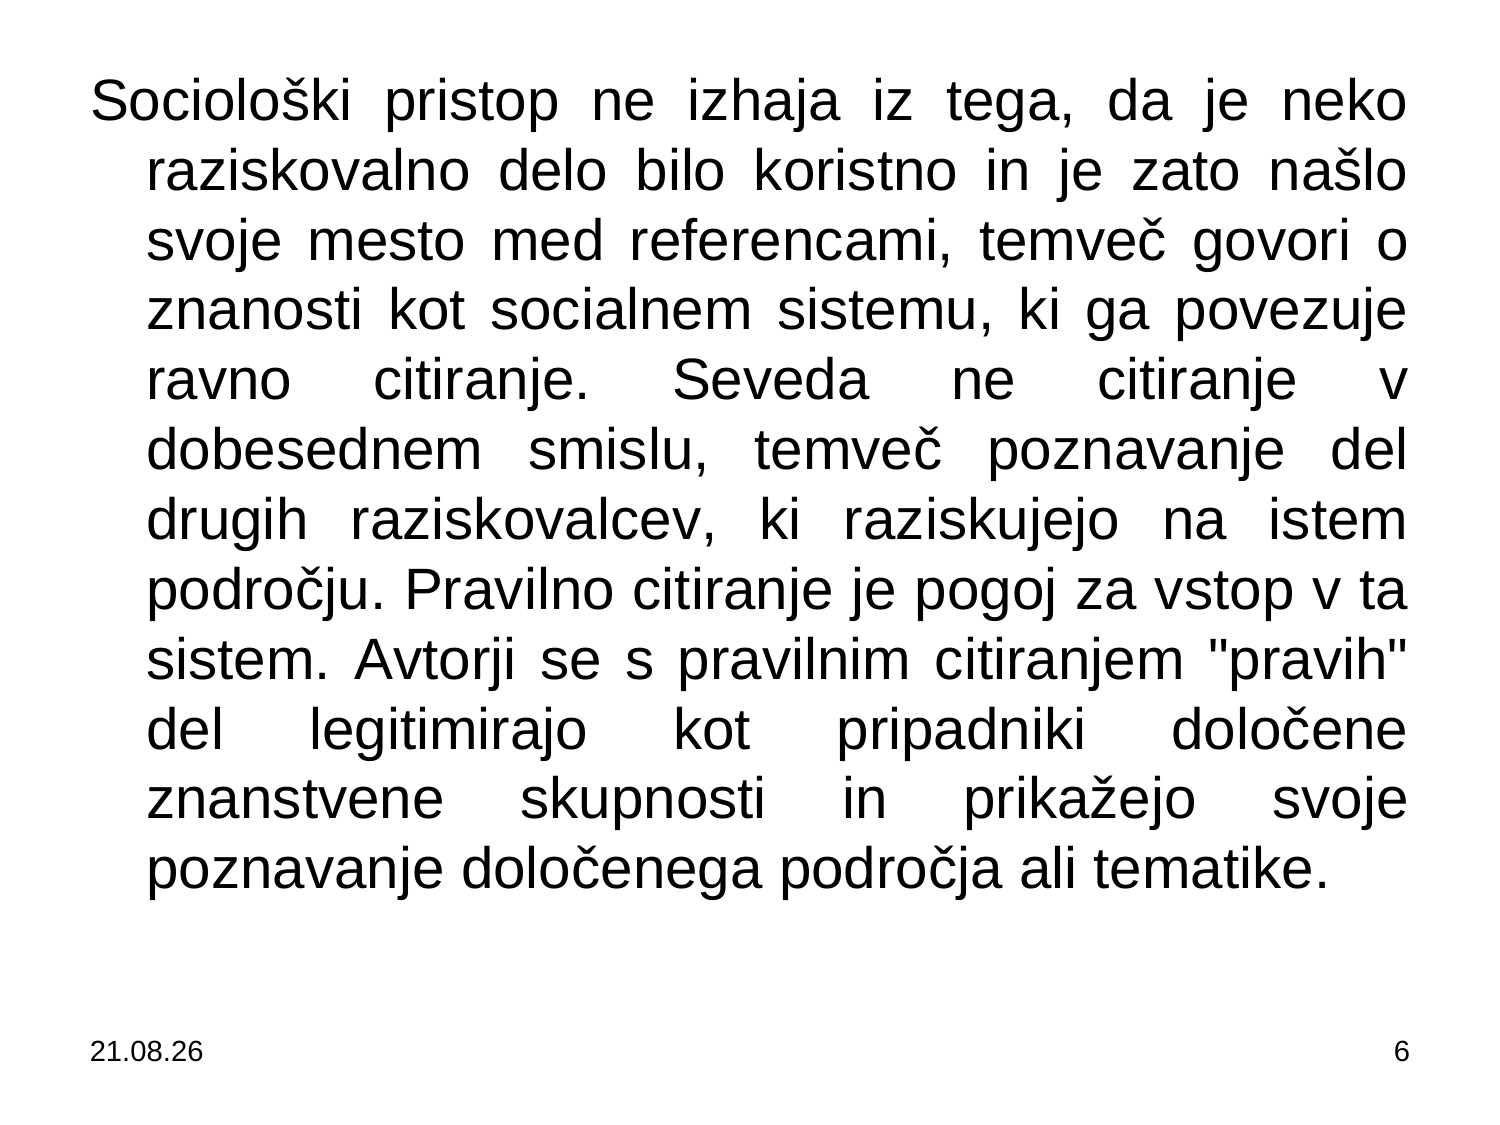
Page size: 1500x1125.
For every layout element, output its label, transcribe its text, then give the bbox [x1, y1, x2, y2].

text_box <number> [1074, 1024, 1426, 1103]
list Sociološki pristop ne izhaja iz tega, da je neko raziskovalno delo bilo koristno in je zato našlo svoje mesto med referencami, temveč govori o znanosti kot socialnem sistemu, ki ga povezuje ravno citiranje. Seveda ne citiranje v dobesednem smislu, temveč poznavanje del drugih raziskovalcev, ki raziskujejo na istem področju. Pravilno citiranje je pogoj za vstop v ta sistem. Avtorji se s pravilnim citiranjem "pravih" del legitimirajo kot pripadniki določene znanstvene skupnosti in prikažejo svoje poznavanje določenega področja ali tematike. [75, 54, 1426, 1005]
text_box 05.11.14 [74, 1024, 426, 1103]
